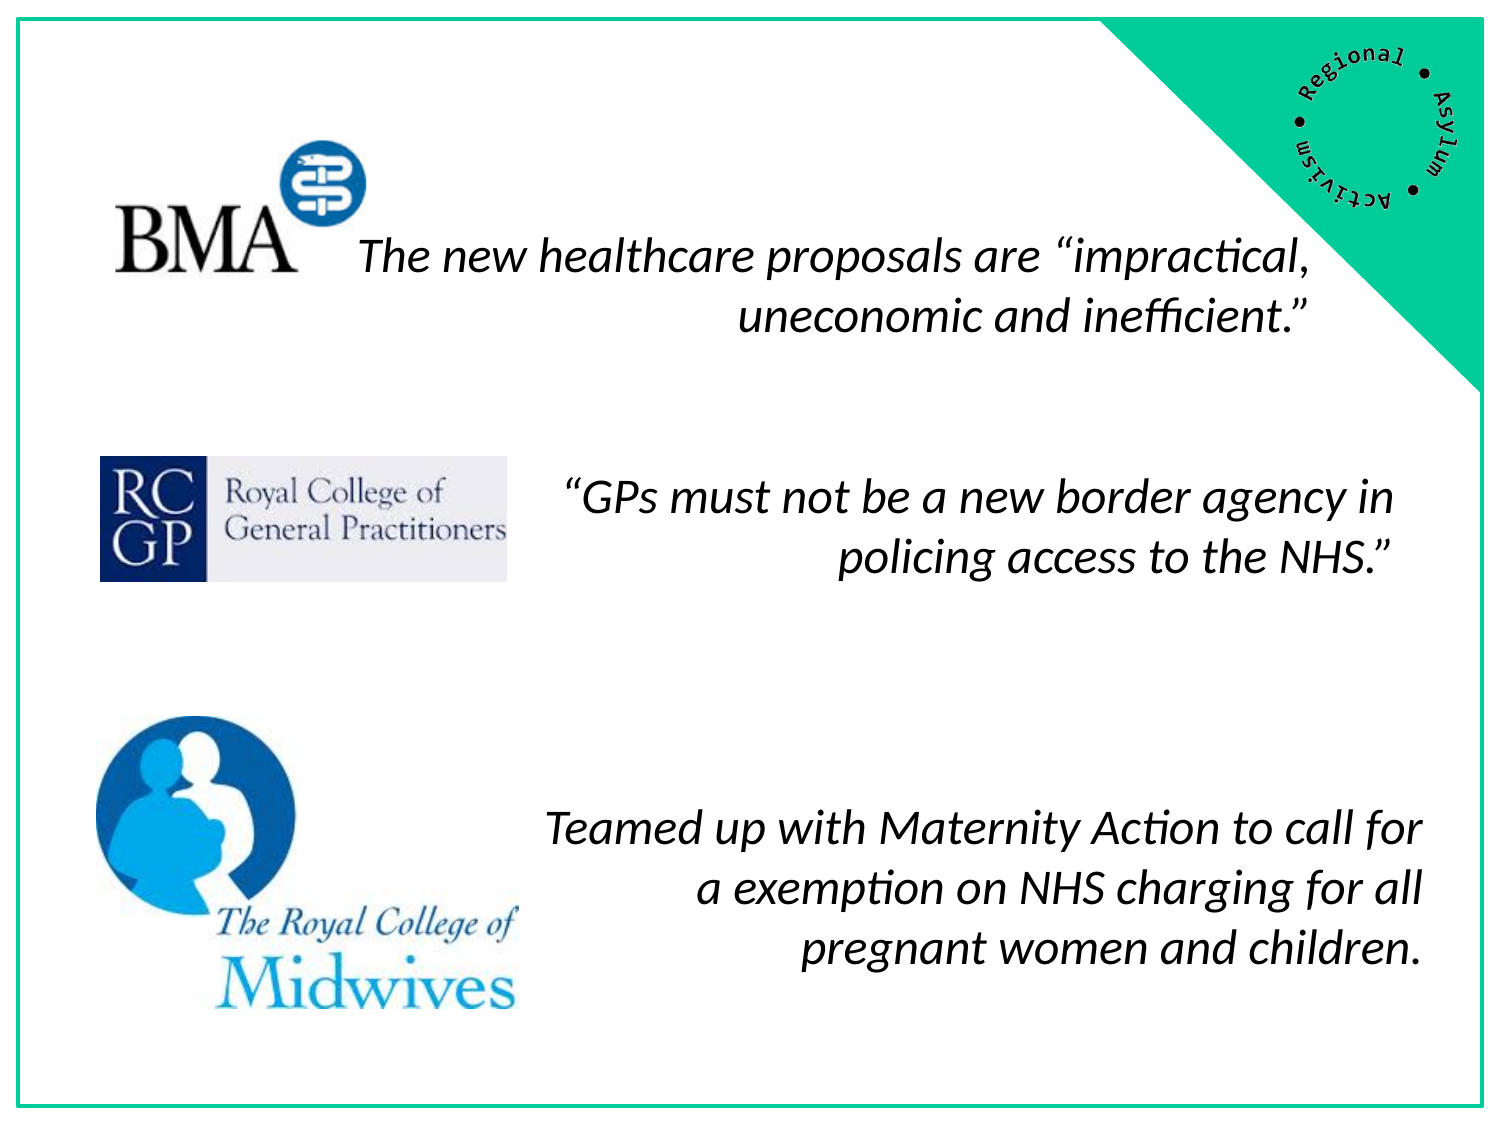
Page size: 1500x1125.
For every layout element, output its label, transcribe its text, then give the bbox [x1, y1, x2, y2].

text_box Teamed up with Maternity Action to call for a exemption on NHS charging for all pregnant women and children. [506, 786, 1439, 982]
picture [53, 78, 429, 335]
text_box The new healthcare proposals are “impractical, uneconomic and inefficient.” [172, 215, 1327, 351]
text_box “GPs must not be a new border agency in policing access to the NHS.” [478, 456, 1410, 591]
picture [96, 716, 519, 1010]
picture [100, 456, 478, 582]
picture [1284, 43, 1461, 215]
